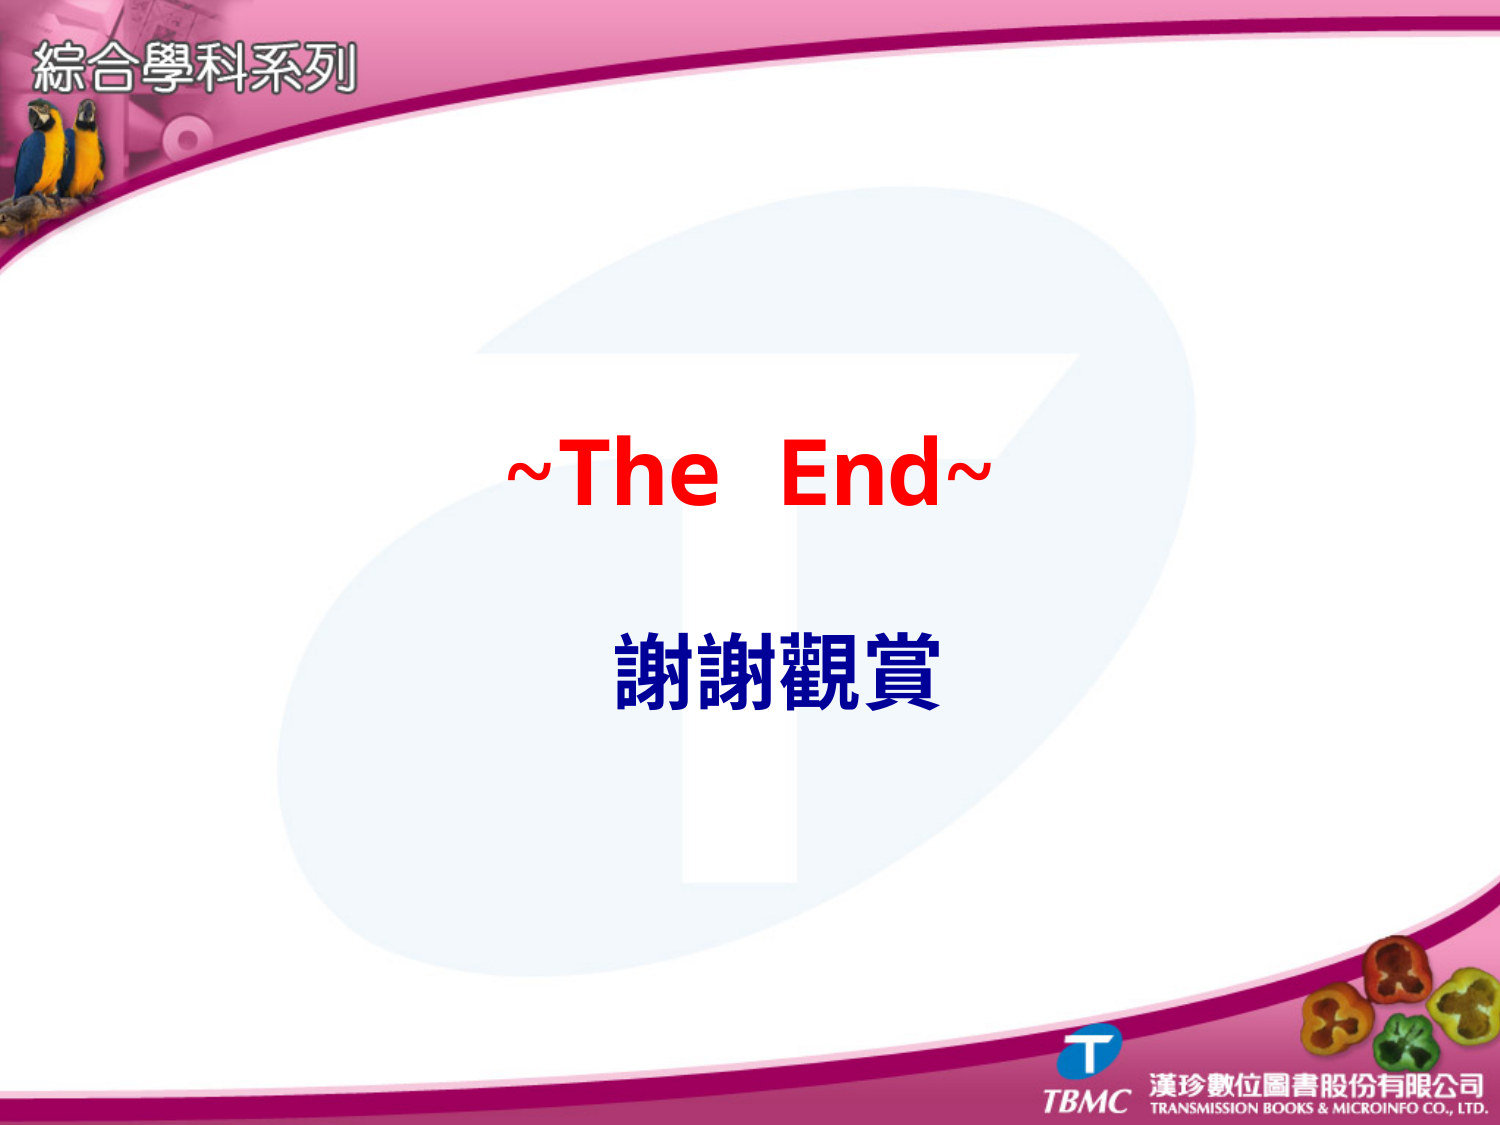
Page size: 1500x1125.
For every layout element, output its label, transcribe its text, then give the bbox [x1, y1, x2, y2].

title ~The End~ [112, 375, 1388, 563]
list 謝謝觀賞 [112, 612, 1388, 751]
